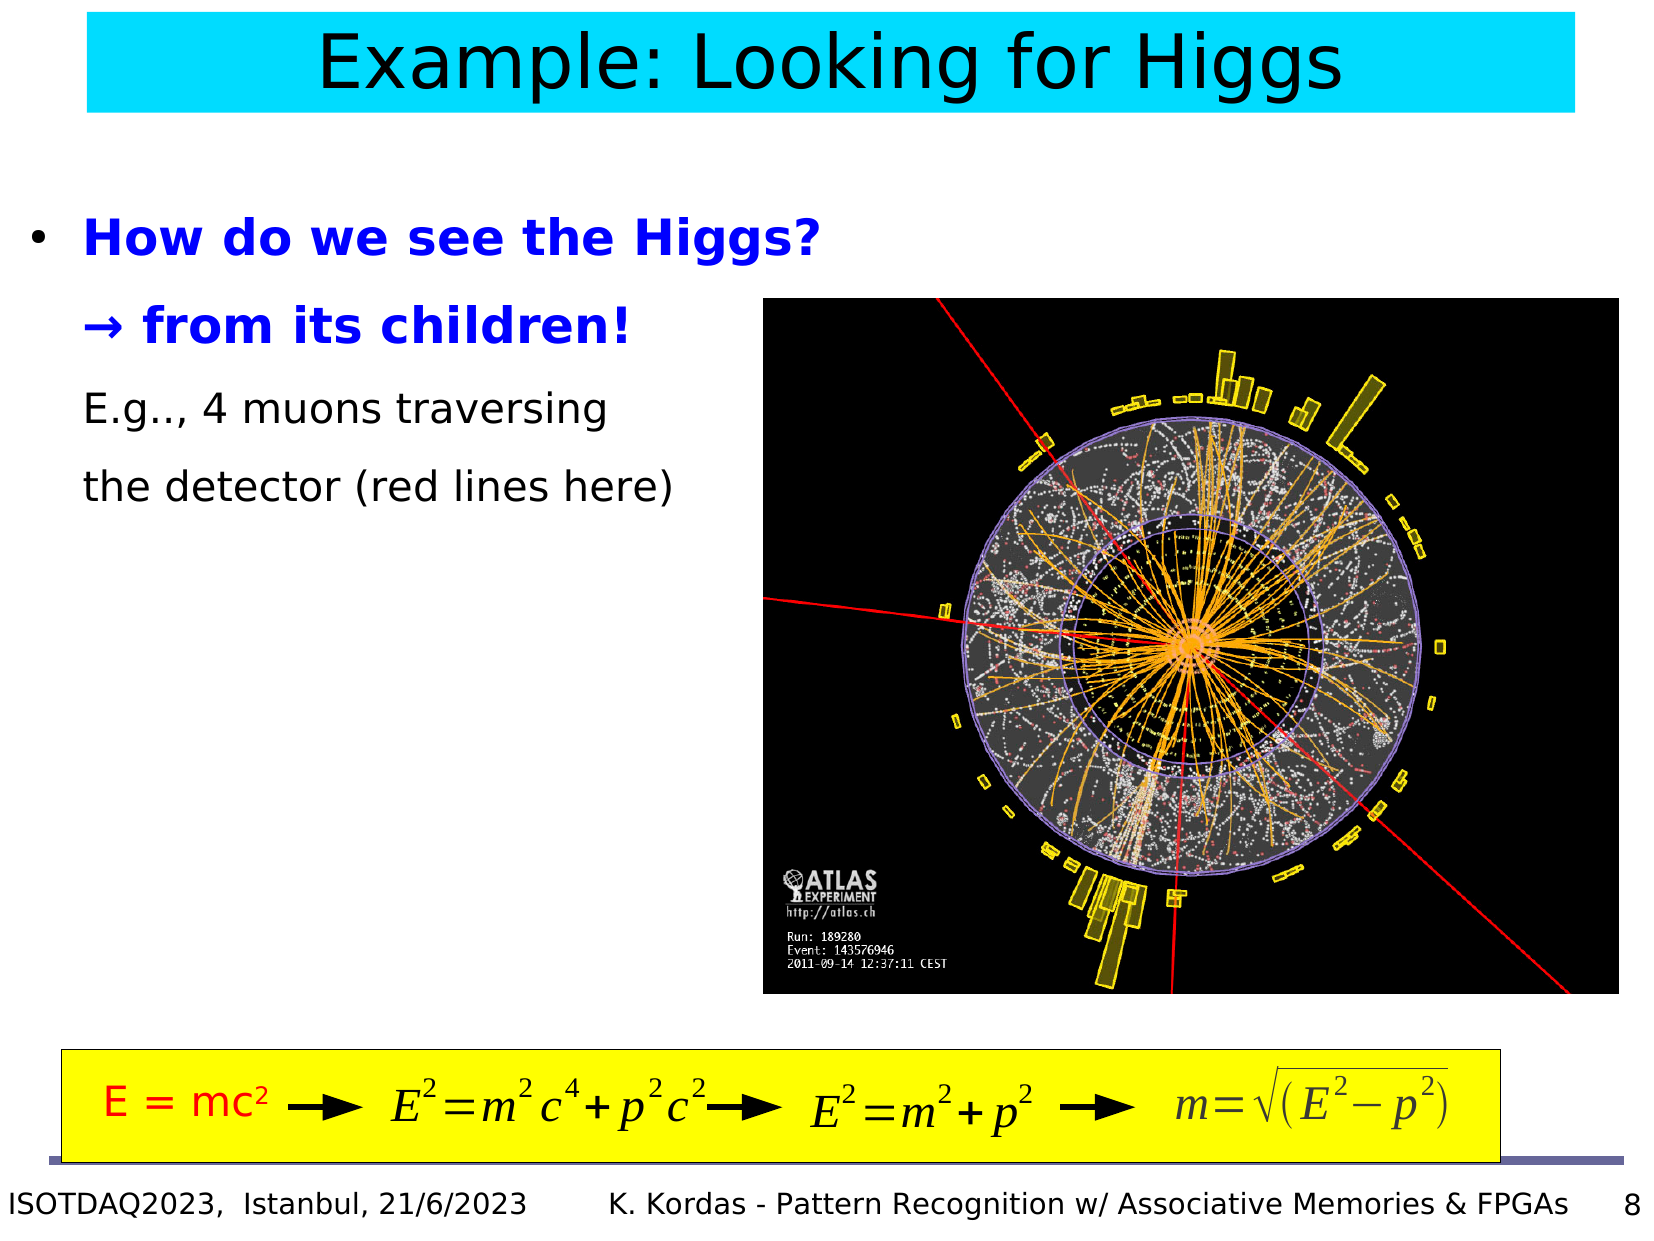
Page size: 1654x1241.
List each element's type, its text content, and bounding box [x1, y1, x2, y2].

list How do we see the Higgs? → from its children! E.g.., 4 muons traversing the detector (red lines here) [11, 126, 1500, 1088]
text_box E = mc2 [87, 1070, 309, 1135]
title Example: Looking for Higgs [86, 11, 1576, 113]
chart [1162, 1064, 1464, 1131]
text_box [61, 1049, 1501, 1163]
chart [375, 1070, 720, 1131]
picture [1500, 298, 1619, 994]
chart [795, 1076, 1046, 1137]
